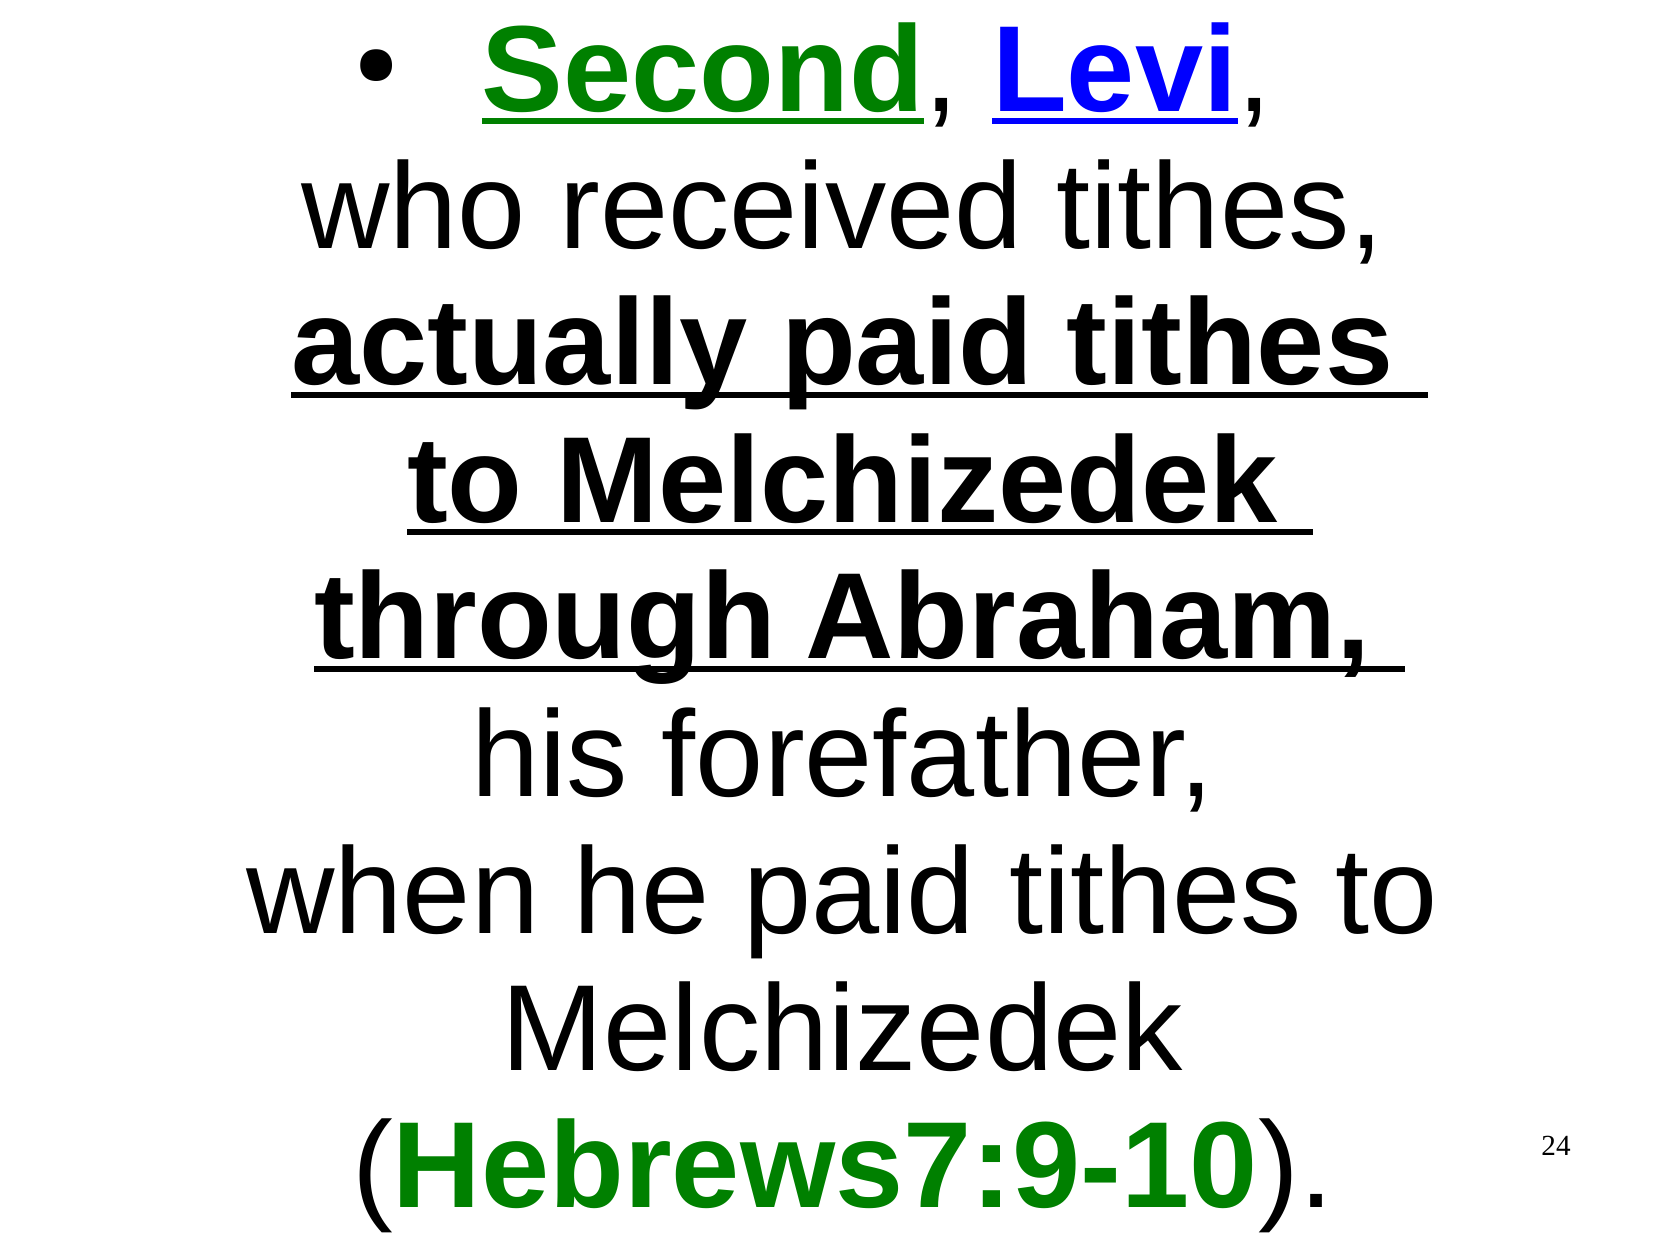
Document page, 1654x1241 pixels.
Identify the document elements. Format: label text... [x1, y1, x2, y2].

list Second, Levi, who received tithes, actually paid tithes to Melchizedek through Abraham, his forefather, when he paid tithes to Melchizedek (Hebrews7:9-10). [37, 0, 1613, 1238]
